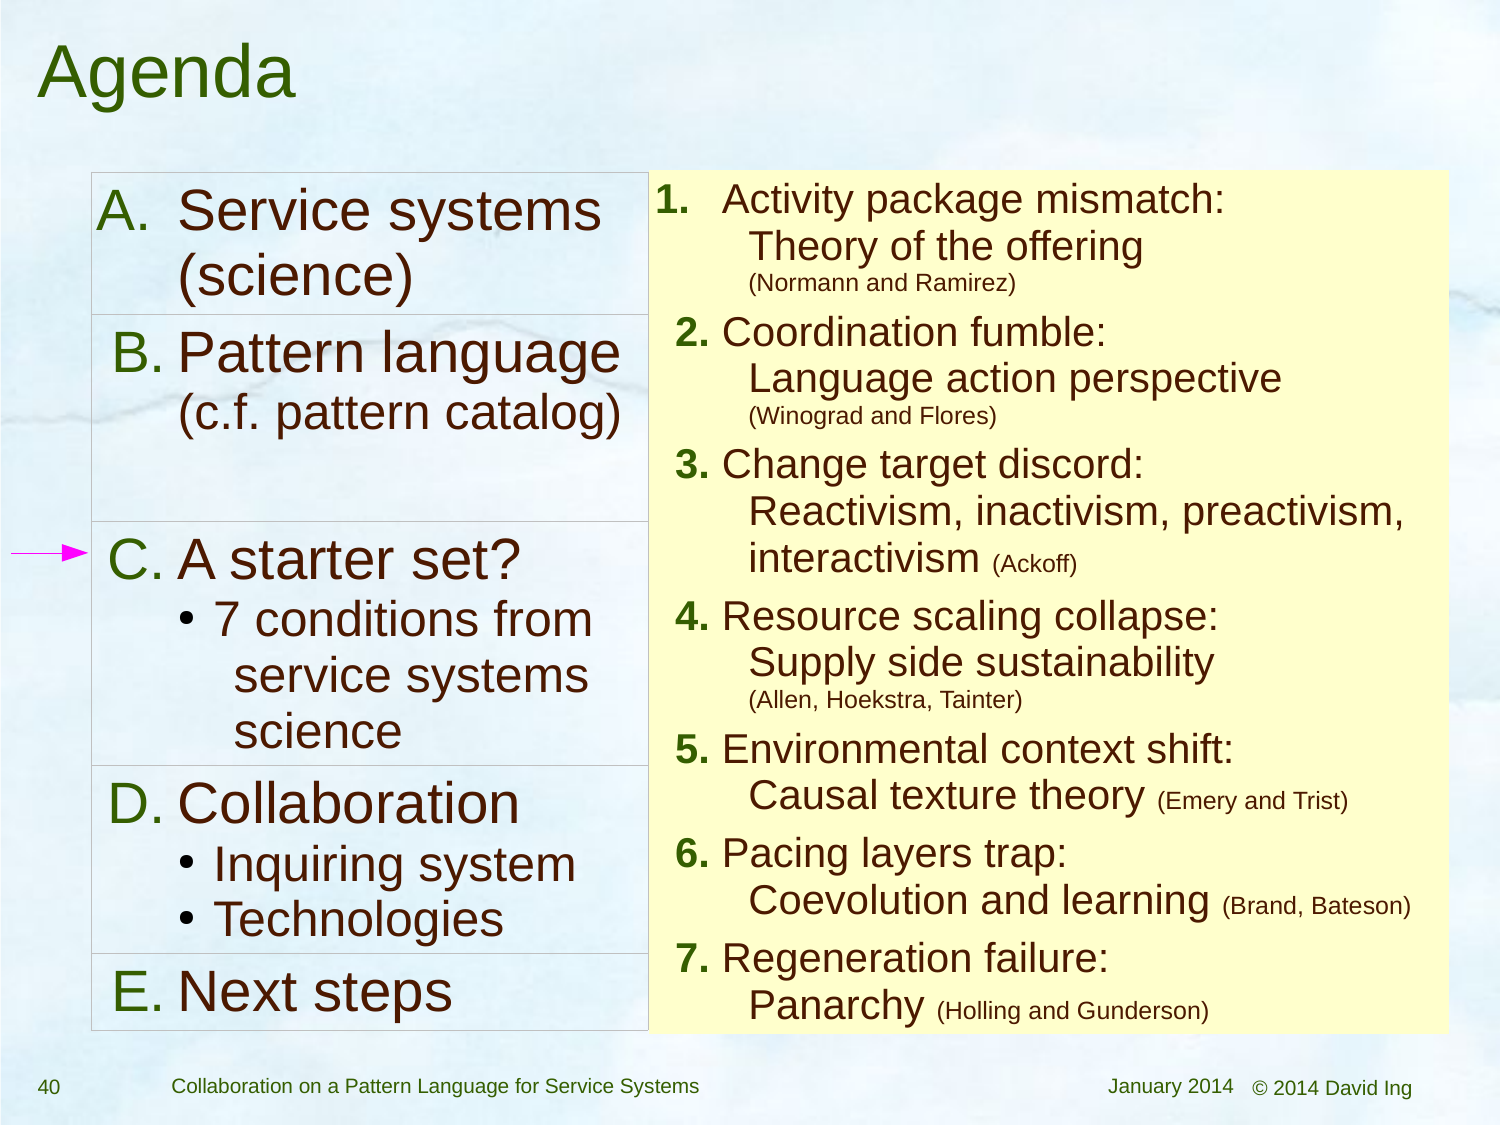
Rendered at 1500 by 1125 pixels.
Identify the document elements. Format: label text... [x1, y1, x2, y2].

table_cell Pattern language (c.f. pattern catalog) [172, 315, 648, 521]
table_cell D. [92, 766, 172, 953]
table_header A. [92, 173, 172, 314]
table_cell 4. [649, 587, 716, 720]
table_cell Resource scaling collapse: Supply side sustainability (Allen, Hoekstra, Tainter) [716, 587, 1449, 720]
table_cell A starter set? 7 conditions from service systems science [172, 522, 648, 765]
table_cell Change target discord: Reactivism, inactivism, preactivism, interactivism (Ackoff) [716, 435, 1449, 587]
table_cell C. [92, 522, 172, 765]
table_cell E. [92, 954, 172, 1030]
table_cell Pacing layers trap: Coevolution and learning (Brand, Bateson) [716, 824, 1449, 929]
table_cell Regeneration failure: Panarchy (Holling and Gunderson) [716, 929, 1449, 1034]
table_cell 6. [649, 824, 716, 929]
table_header 1. [649, 170, 716, 303]
table_cell Environmental context shift: Causal texture theory (Emery and Trist) [716, 720, 1449, 824]
table_cell B. [92, 315, 172, 521]
table_cell Collaboration Inquiring system Technologies [172, 766, 648, 953]
table_cell 7. [649, 929, 716, 1034]
table_cell 2. [649, 303, 716, 435]
title Agenda [37, 37, 1463, 152]
table_header Activity package mismatch: Theory of the offering (Normann and Ramirez) [716, 170, 1449, 303]
table_cell 3. [649, 435, 716, 587]
table_cell Coordination fumble: Language action perspective (Winograd and Flores) [716, 303, 1449, 435]
table_cell Next steps [172, 954, 648, 1030]
table_cell 5. [649, 720, 716, 824]
table_header Service systems (science) [172, 173, 648, 314]
picture [0, 0, 1500, 1125]
